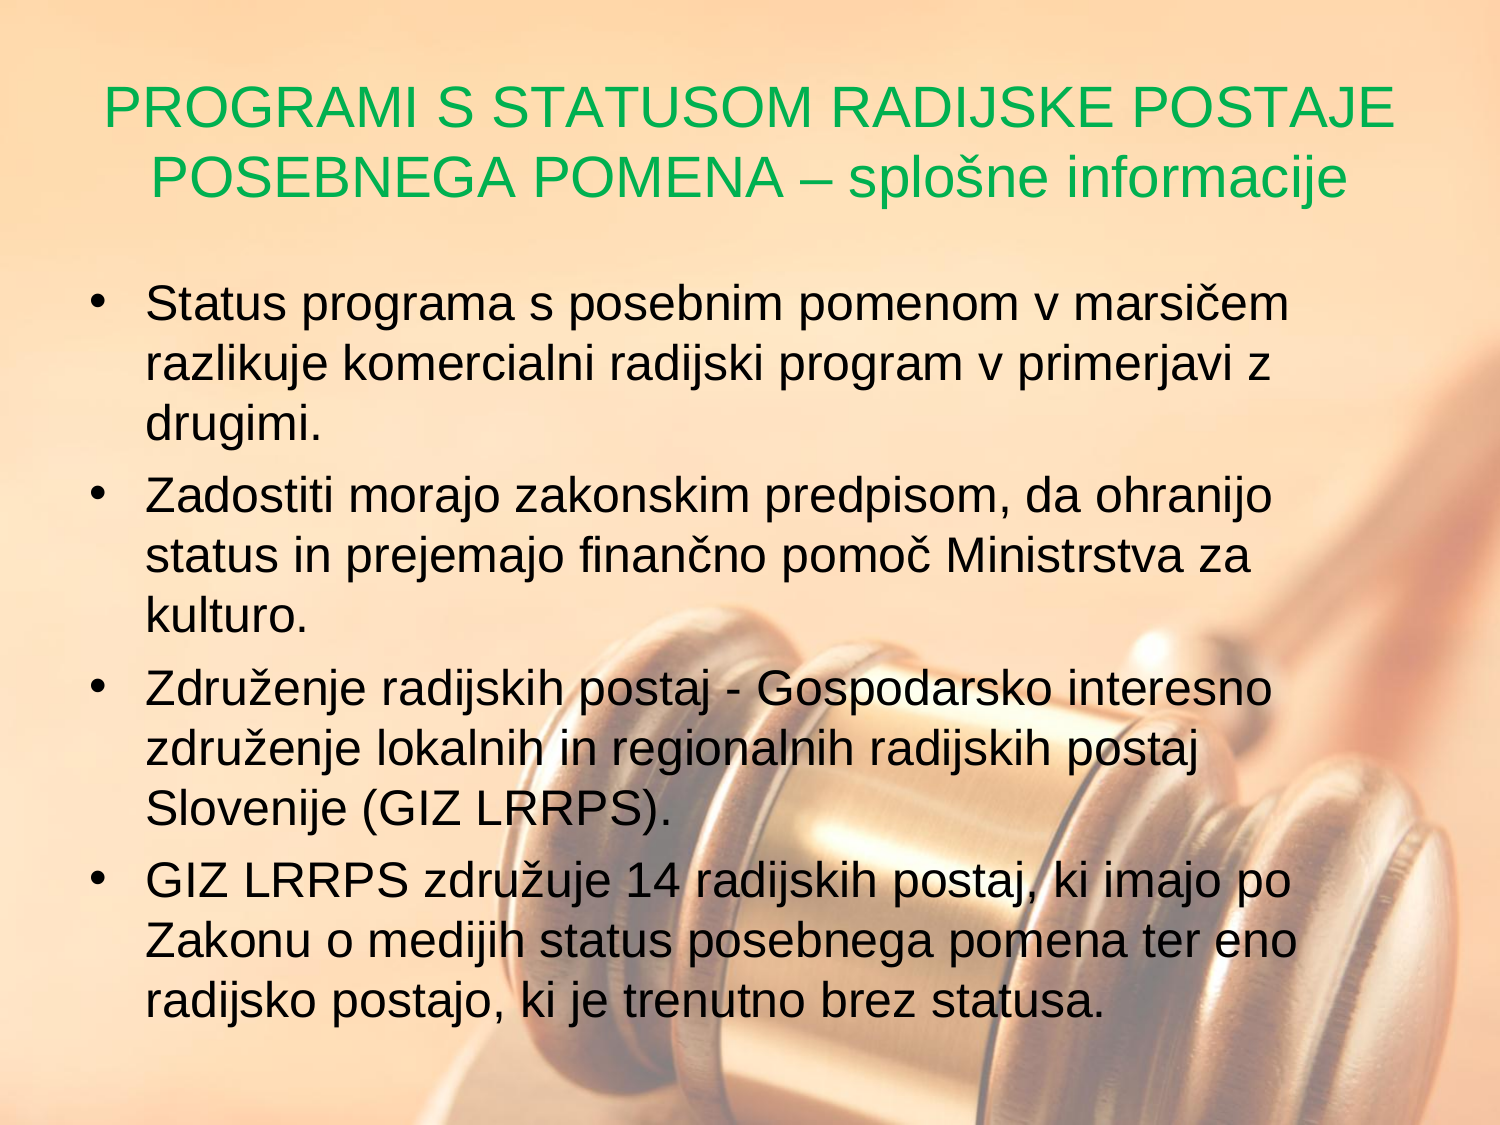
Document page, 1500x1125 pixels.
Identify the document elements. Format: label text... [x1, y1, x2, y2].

text_box Status programa s posebnim pomenom v marsičem razlikuje komercialni radijski program v primerjavi z drugimi. Zadostiti morajo zakonskim predpisom, da ohranijo status in prejemajo finančno pomoč Ministrstva za kulturo. Združenje radijskih postaj - Gospodarsko interesno združenje lokalnih in regionalnih radijskih postaj Slovenije (GIZ LRRPS). GIZ LRRPS združuje 14 radijskih postaj, ki imajo po Zakonu o medijih status posebnega pomena ter eno radijsko postajo, ki je trenutno brez statusa. [75, 262, 1426, 1125]
text_box PROGRAMI S STATUSOM RADIJSKE POSTAJE POSEBNEGA POMENA – splošne informacije [75, 45, 1426, 233]
picture [0, 0, 1500, 1125]
